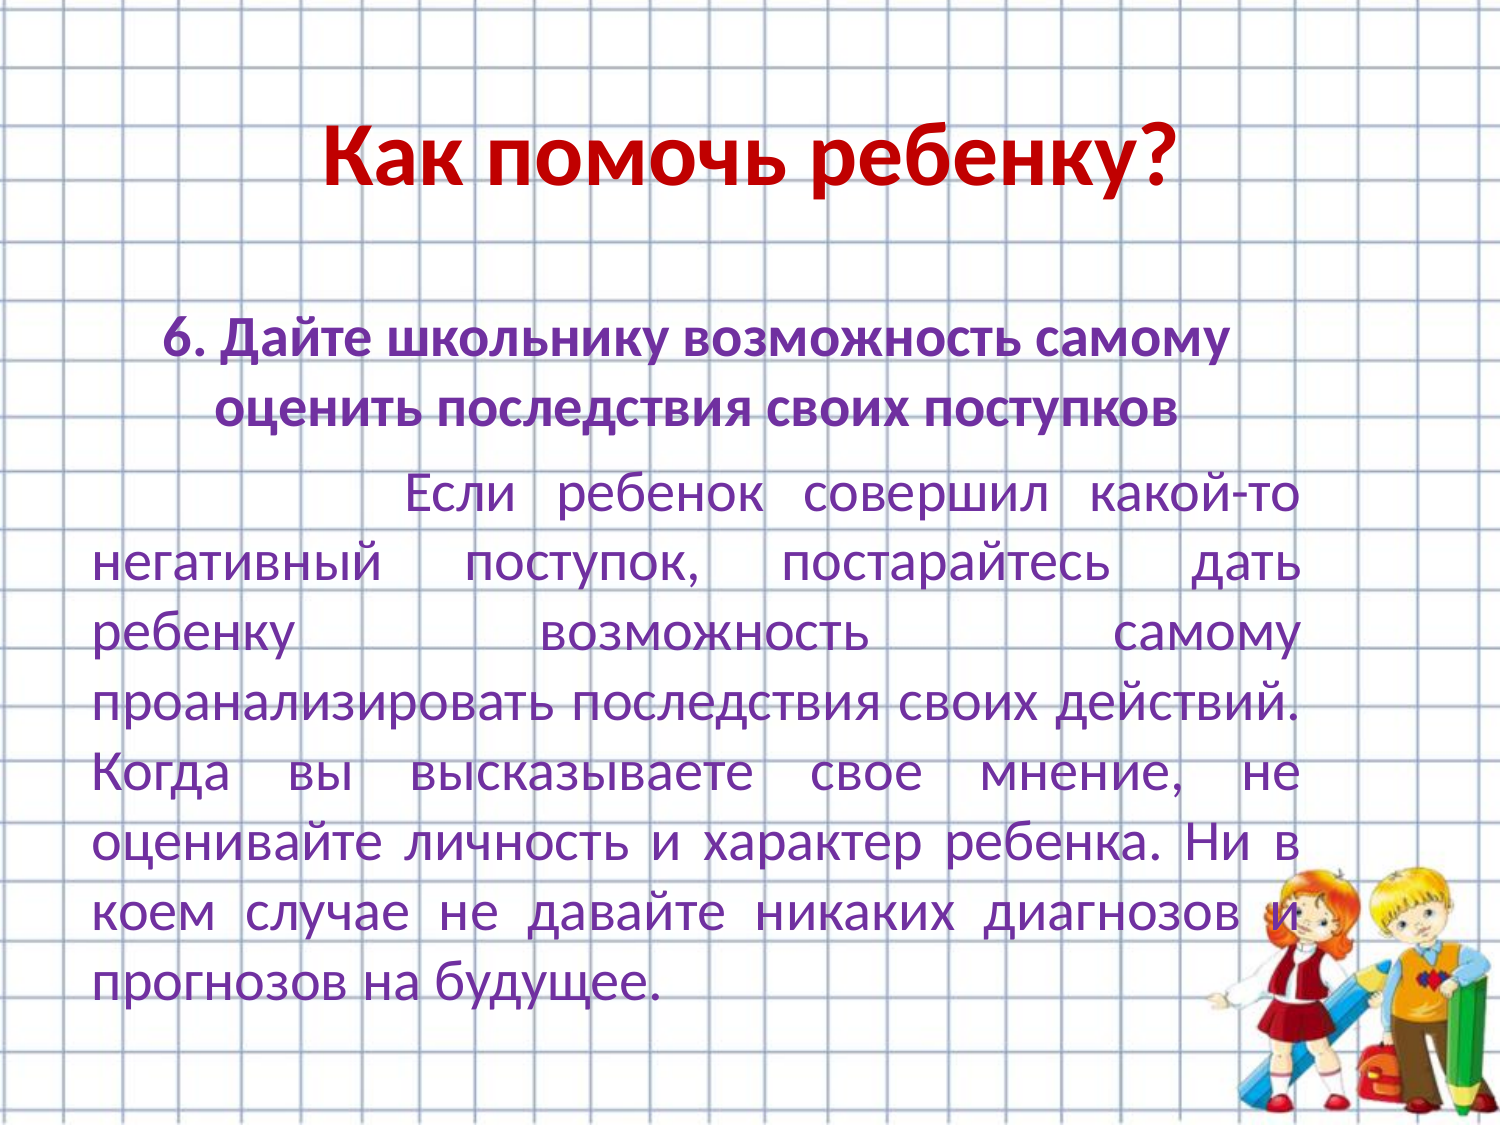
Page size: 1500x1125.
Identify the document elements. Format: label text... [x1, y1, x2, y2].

picture [0, 0, 1500, 1125]
list 6. Дайте школьнику возможность самому оценить последствия своих поступков Если ребенок совершил какой-то негативный поступок, постарайтесь дать ребенку возможность самому проанализировать последствия своих действий. Когда вы высказываете свое мнение, не оценивайте личность и характер ребенка. Ни в коем случае не давайте никаких диагнозов и прогнозов на будущее. [76, 290, 1317, 1094]
title Как помочь ребенку? [76, 54, 1427, 243]
